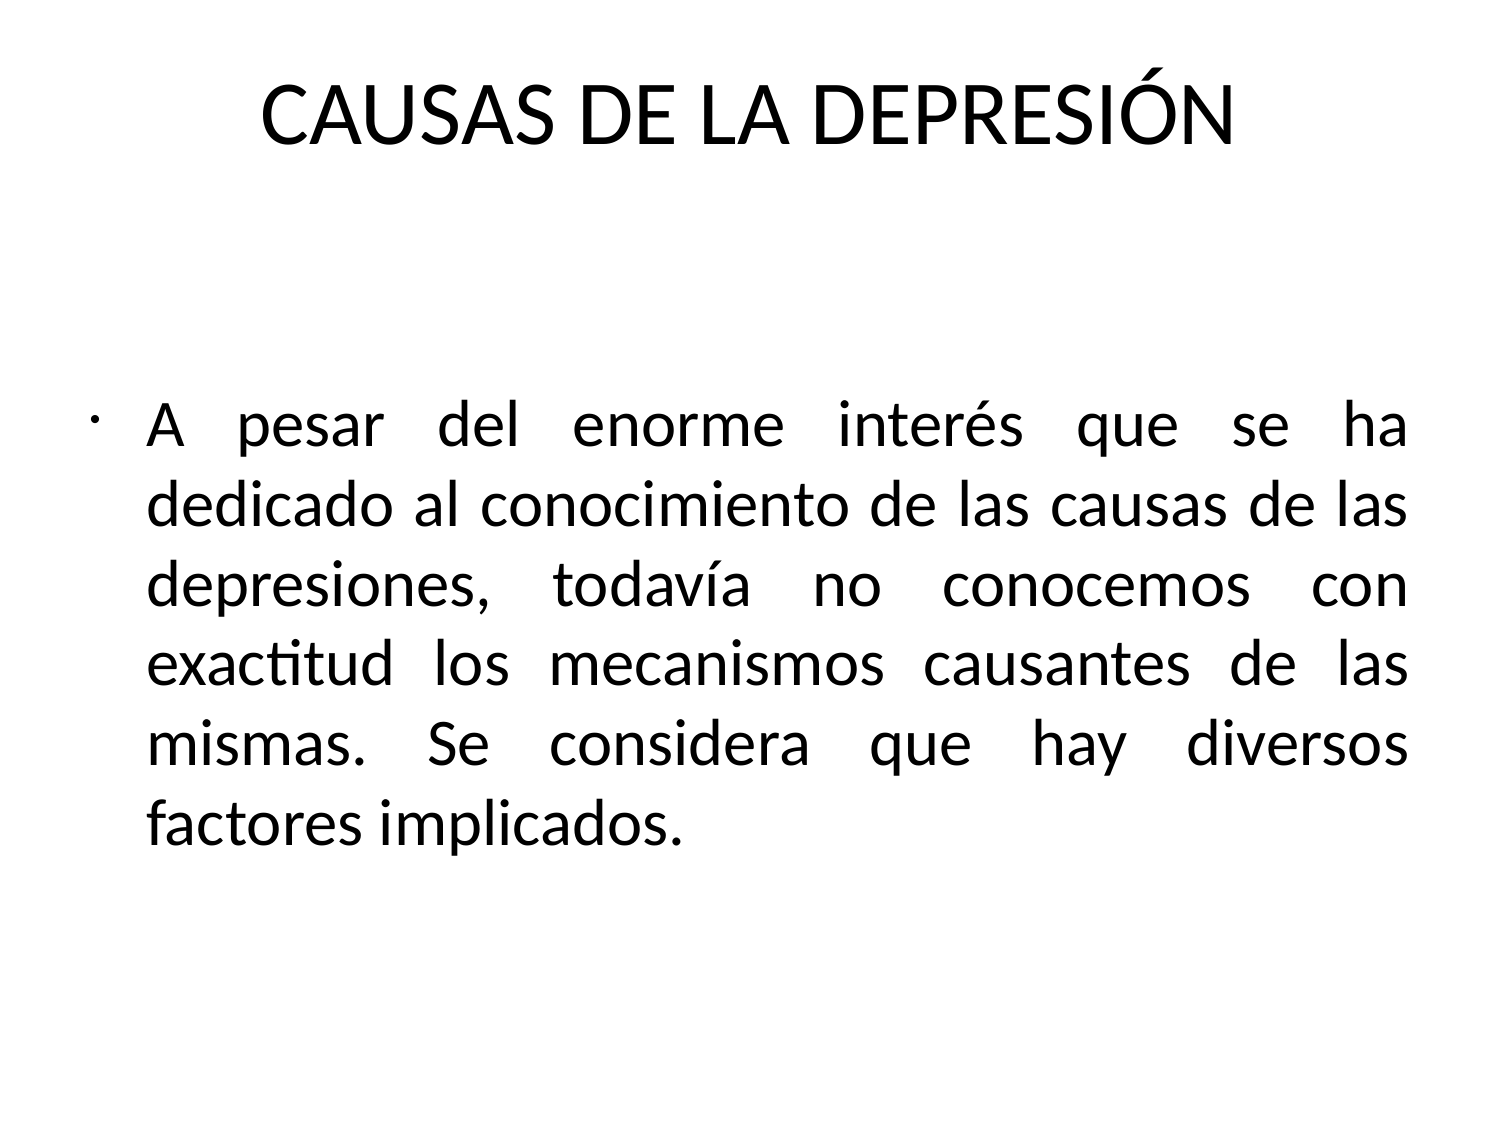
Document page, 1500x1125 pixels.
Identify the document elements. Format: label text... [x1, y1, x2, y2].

list A pesar del enorme interés que se ha dedicado al conocimiento de las causas de las depresiones, todavía no conocemos con exactitud los mecanismos causantes de las mismas. Se considera que hay diversos factores implicados. [75, 262, 1425, 1005]
title CAUSAS DE LA DEPRESIÓN [75, 45, 1425, 233]
